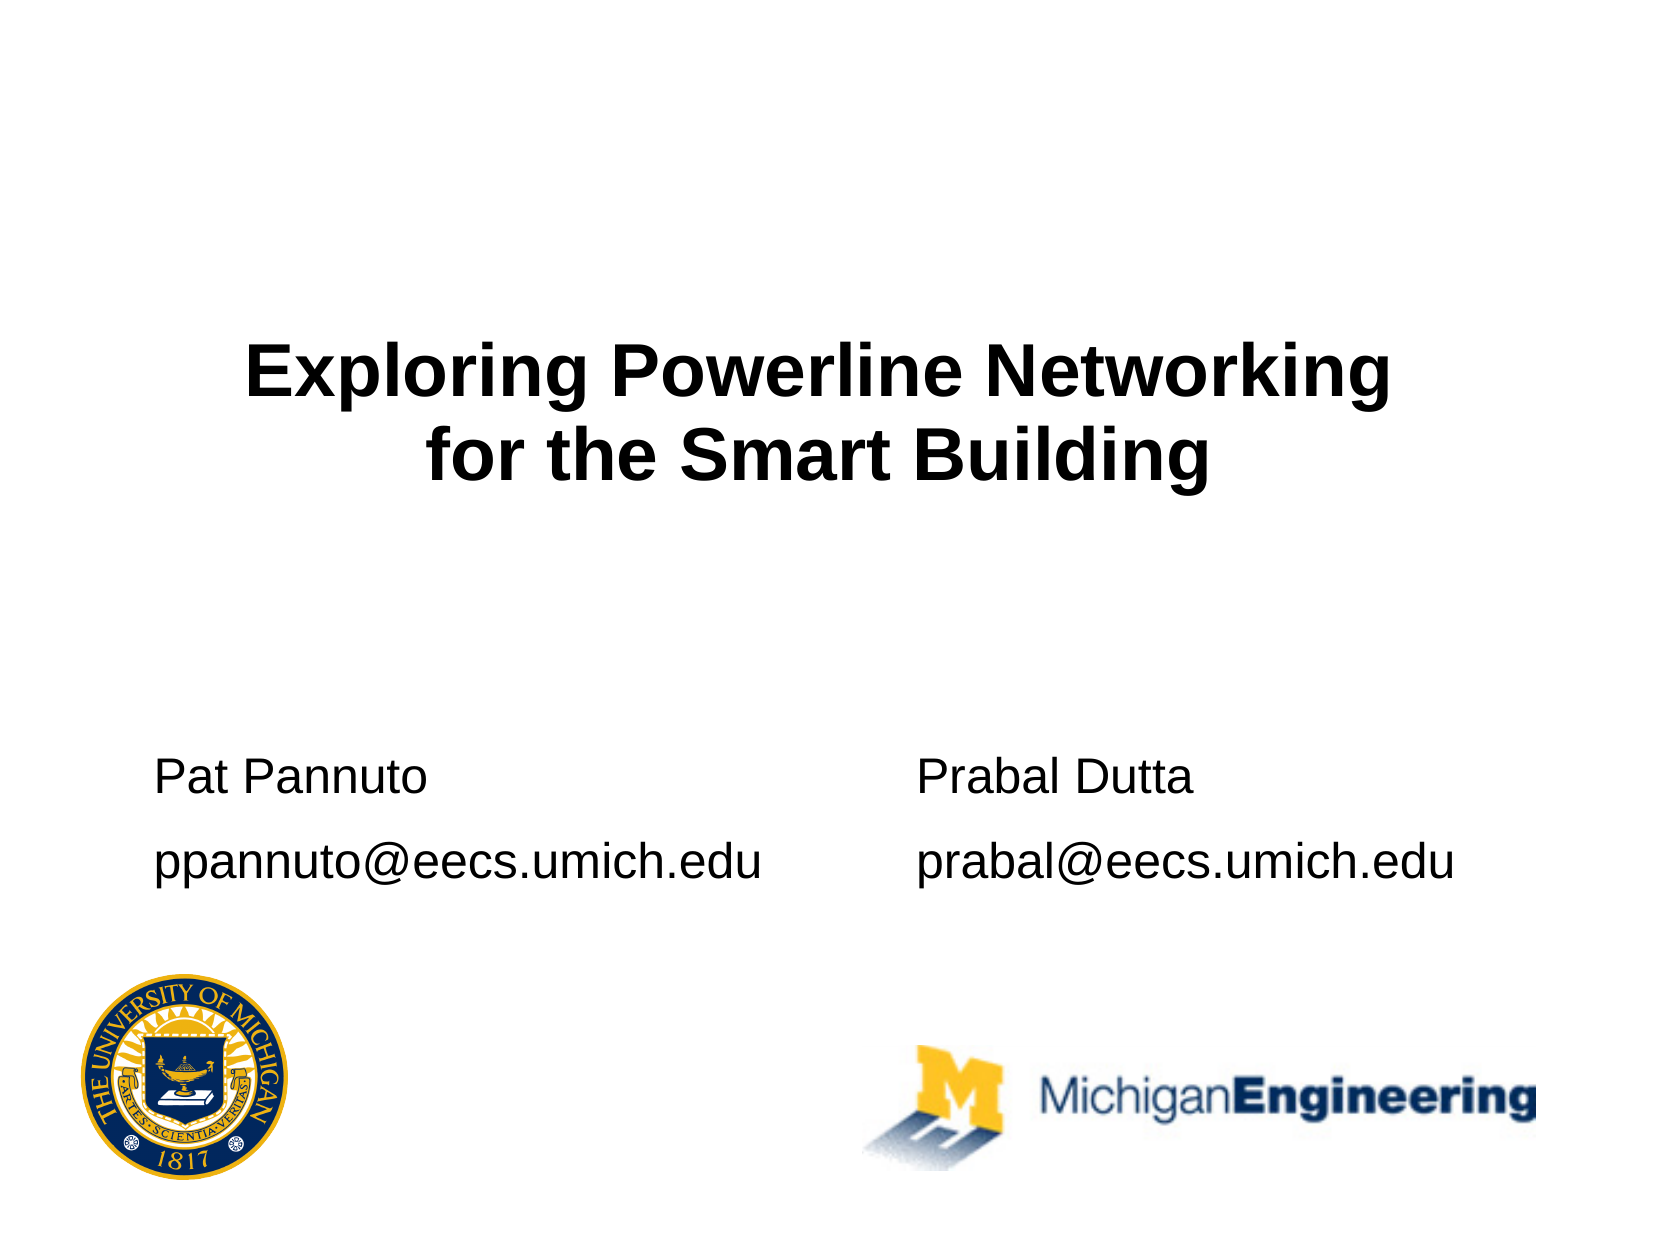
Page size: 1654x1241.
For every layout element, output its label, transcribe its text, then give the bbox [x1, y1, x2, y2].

list Prabal Dutta prabal@eecs.umich.edu [845, 748, 1572, 1032]
picture [862, 1045, 1536, 1171]
list Pat Pannuto ppannuto@eecs.umich.edu [82, 748, 809, 1032]
title Exploring Powerline Networking for the Smart Building [75, 315, 1564, 509]
picture [75, 974, 288, 1180]
